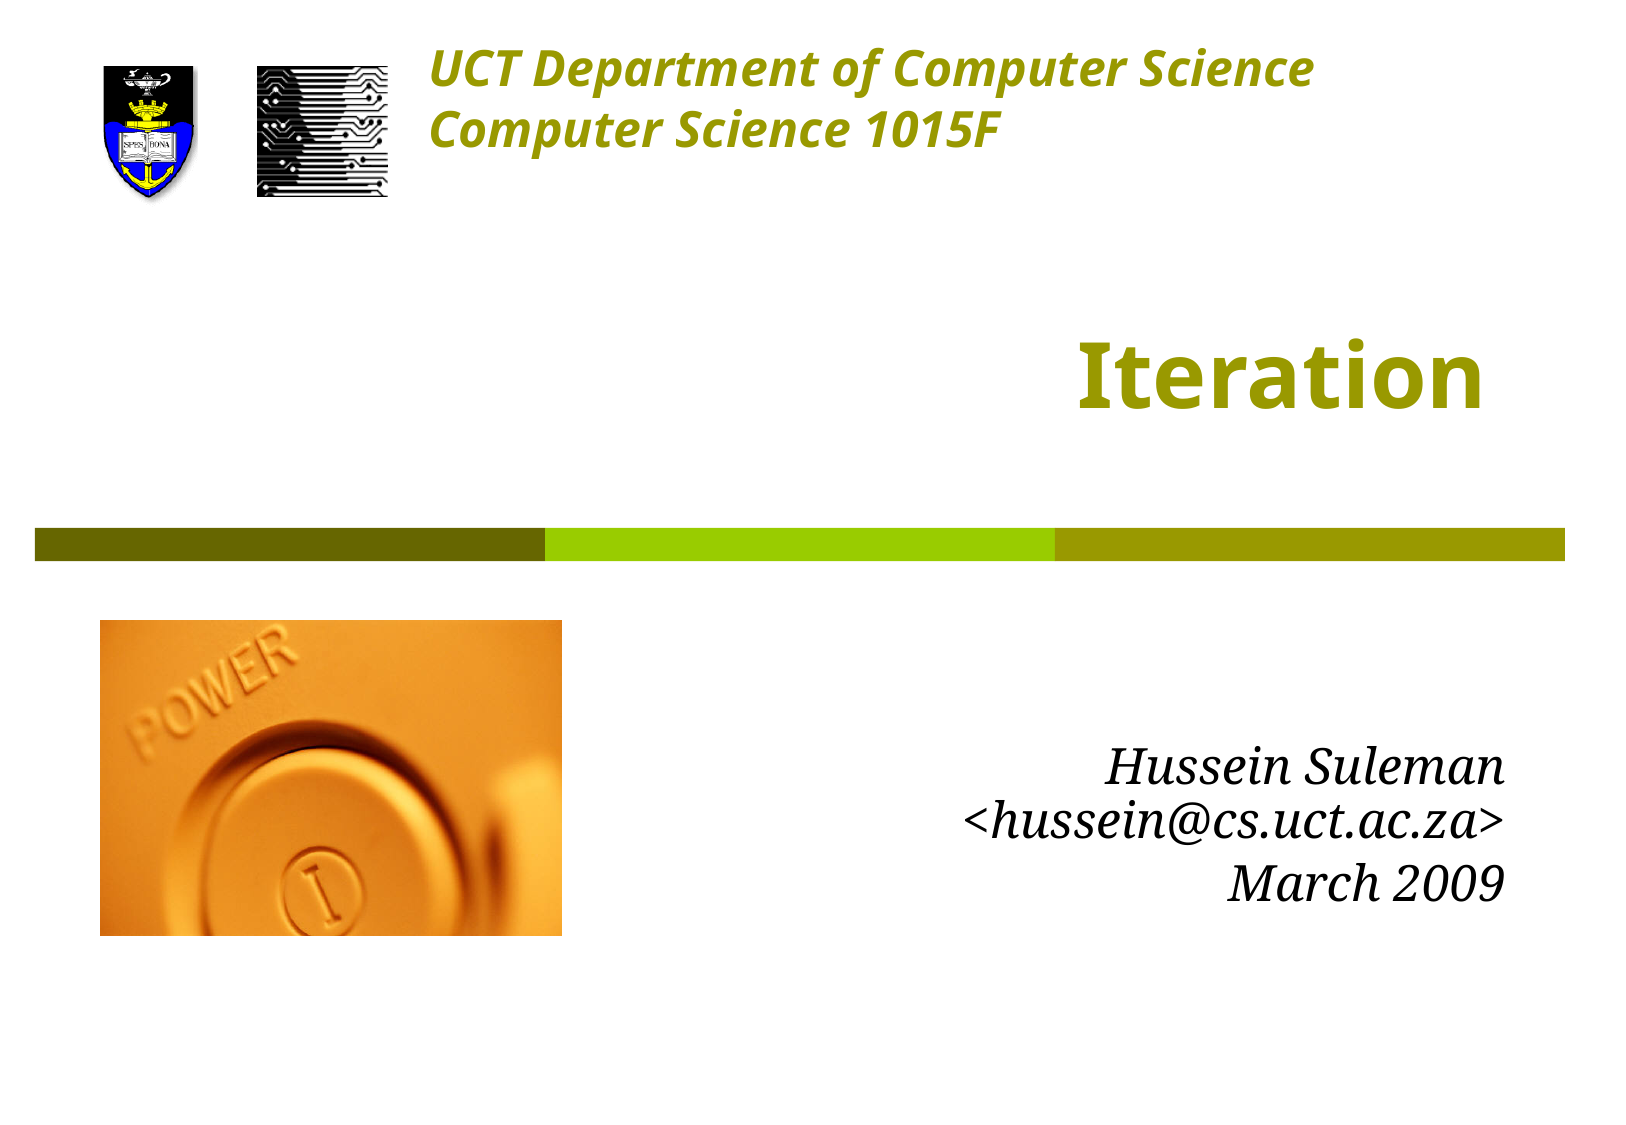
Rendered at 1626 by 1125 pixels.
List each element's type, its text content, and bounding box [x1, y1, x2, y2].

picture [100, 620, 562, 936]
picture [103, 66, 198, 209]
title Iteration [121, 309, 1503, 443]
picture [257, 66, 388, 197]
subtitle Hussein Suleman <hussein@cs.uct.ac.za> March 2009 [679, 679, 1506, 975]
text_box UCT Department of Computer Science Computer Science 1015F [413, 59, 1489, 165]
